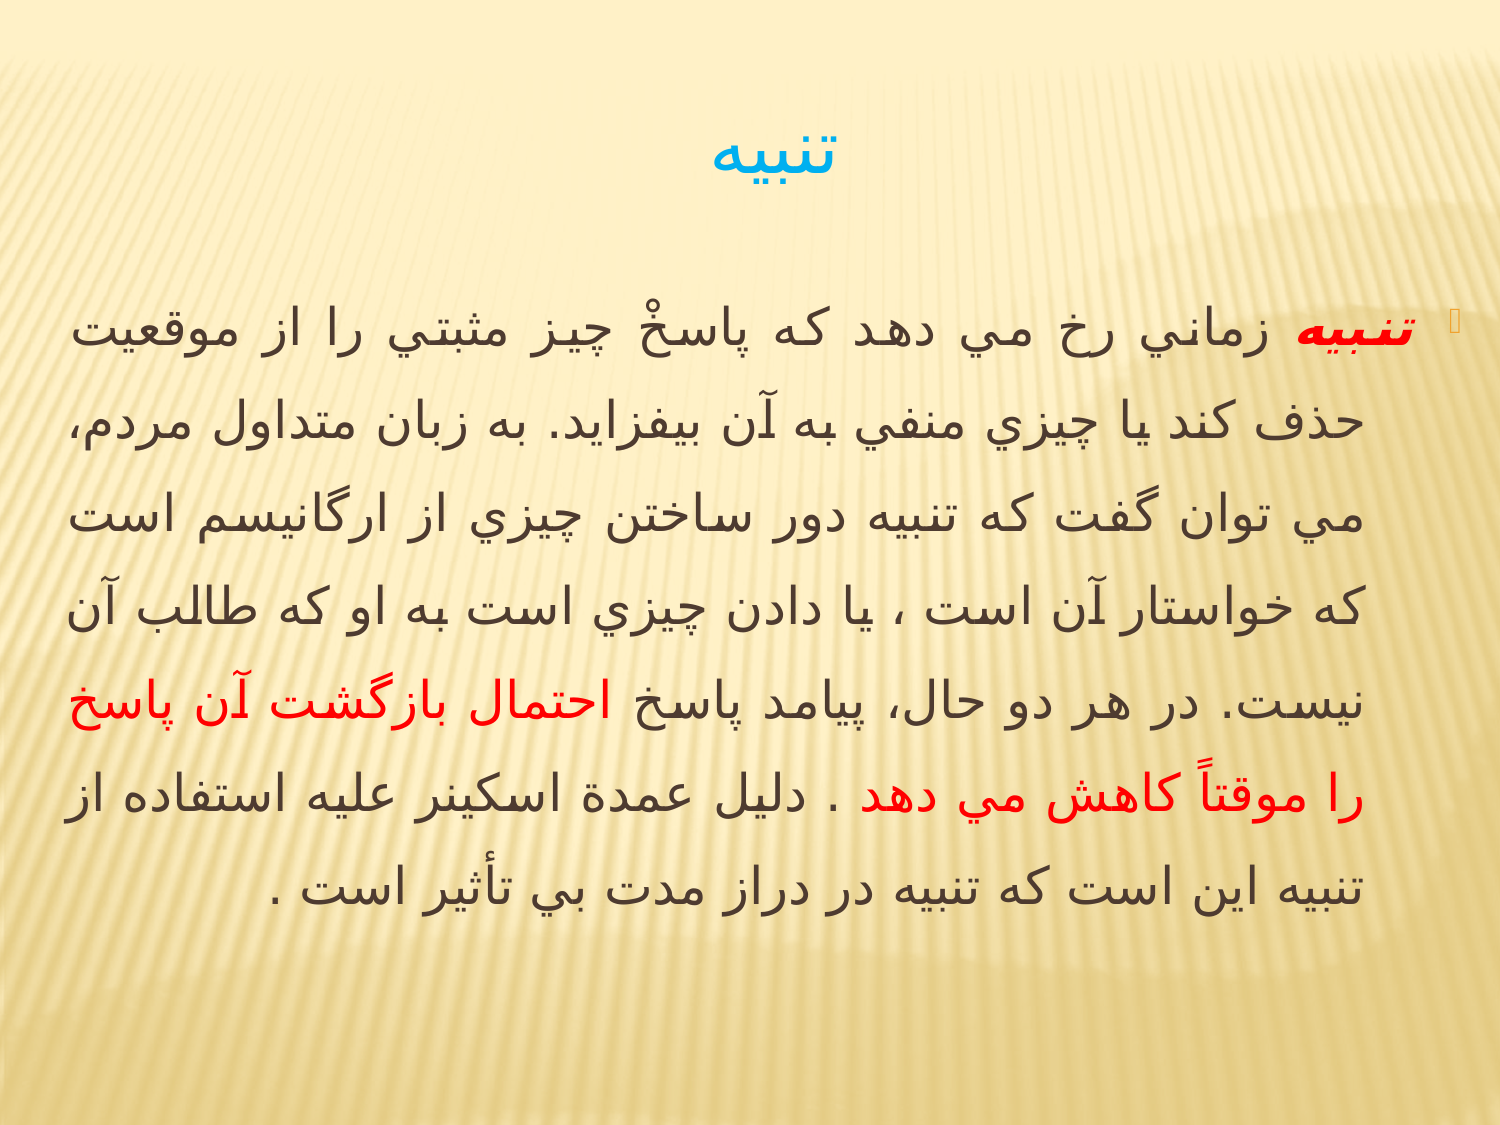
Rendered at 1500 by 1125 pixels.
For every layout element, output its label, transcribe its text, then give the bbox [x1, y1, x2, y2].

list تنبيه زماني رخ مي دهد كه پاسخْ چيز مثبتي را از موقعيت حذف كند يا چيزي منفي به آن بيفزايد. به زبان متداول مردم، مي توان گفت كه تنبيه دور ساختن چيزي از ارگانيسم است كه خواستار آن است ، يا دادن چيزي است به او كه طالب آن نيست. در هر دو حال، پيامد پاسخ احتمال بازگشت آن پاسخ را موقتاً كاهش مي دهد . دليل عمدة اسكينر عليه استفاده از تنبيه اين است كه تنبيه در دراز مدت بي تأثير است . [50, 254, 1476, 998]
title تنبيه [50, 75, 1476, 213]
